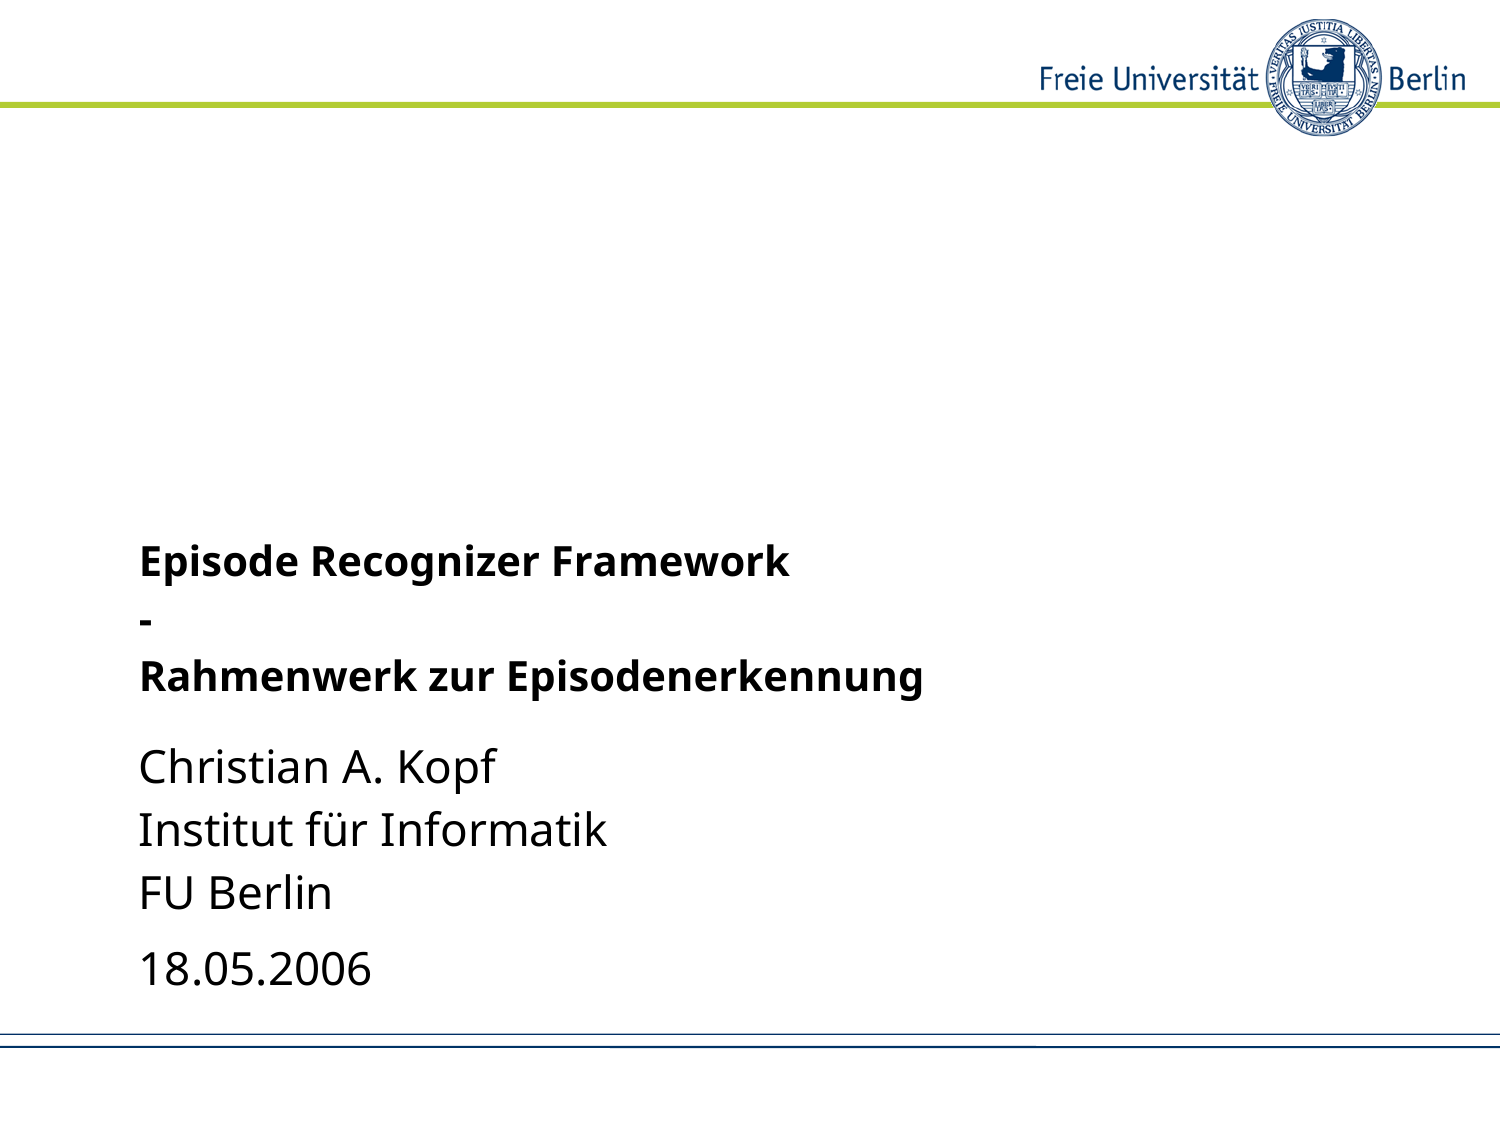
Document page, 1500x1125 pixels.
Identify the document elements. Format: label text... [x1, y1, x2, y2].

picture [1033, 19, 1470, 137]
title Episode Recognizer Framework - Rahmenwerk zur Episodenerkennung [123, 543, 1241, 712]
